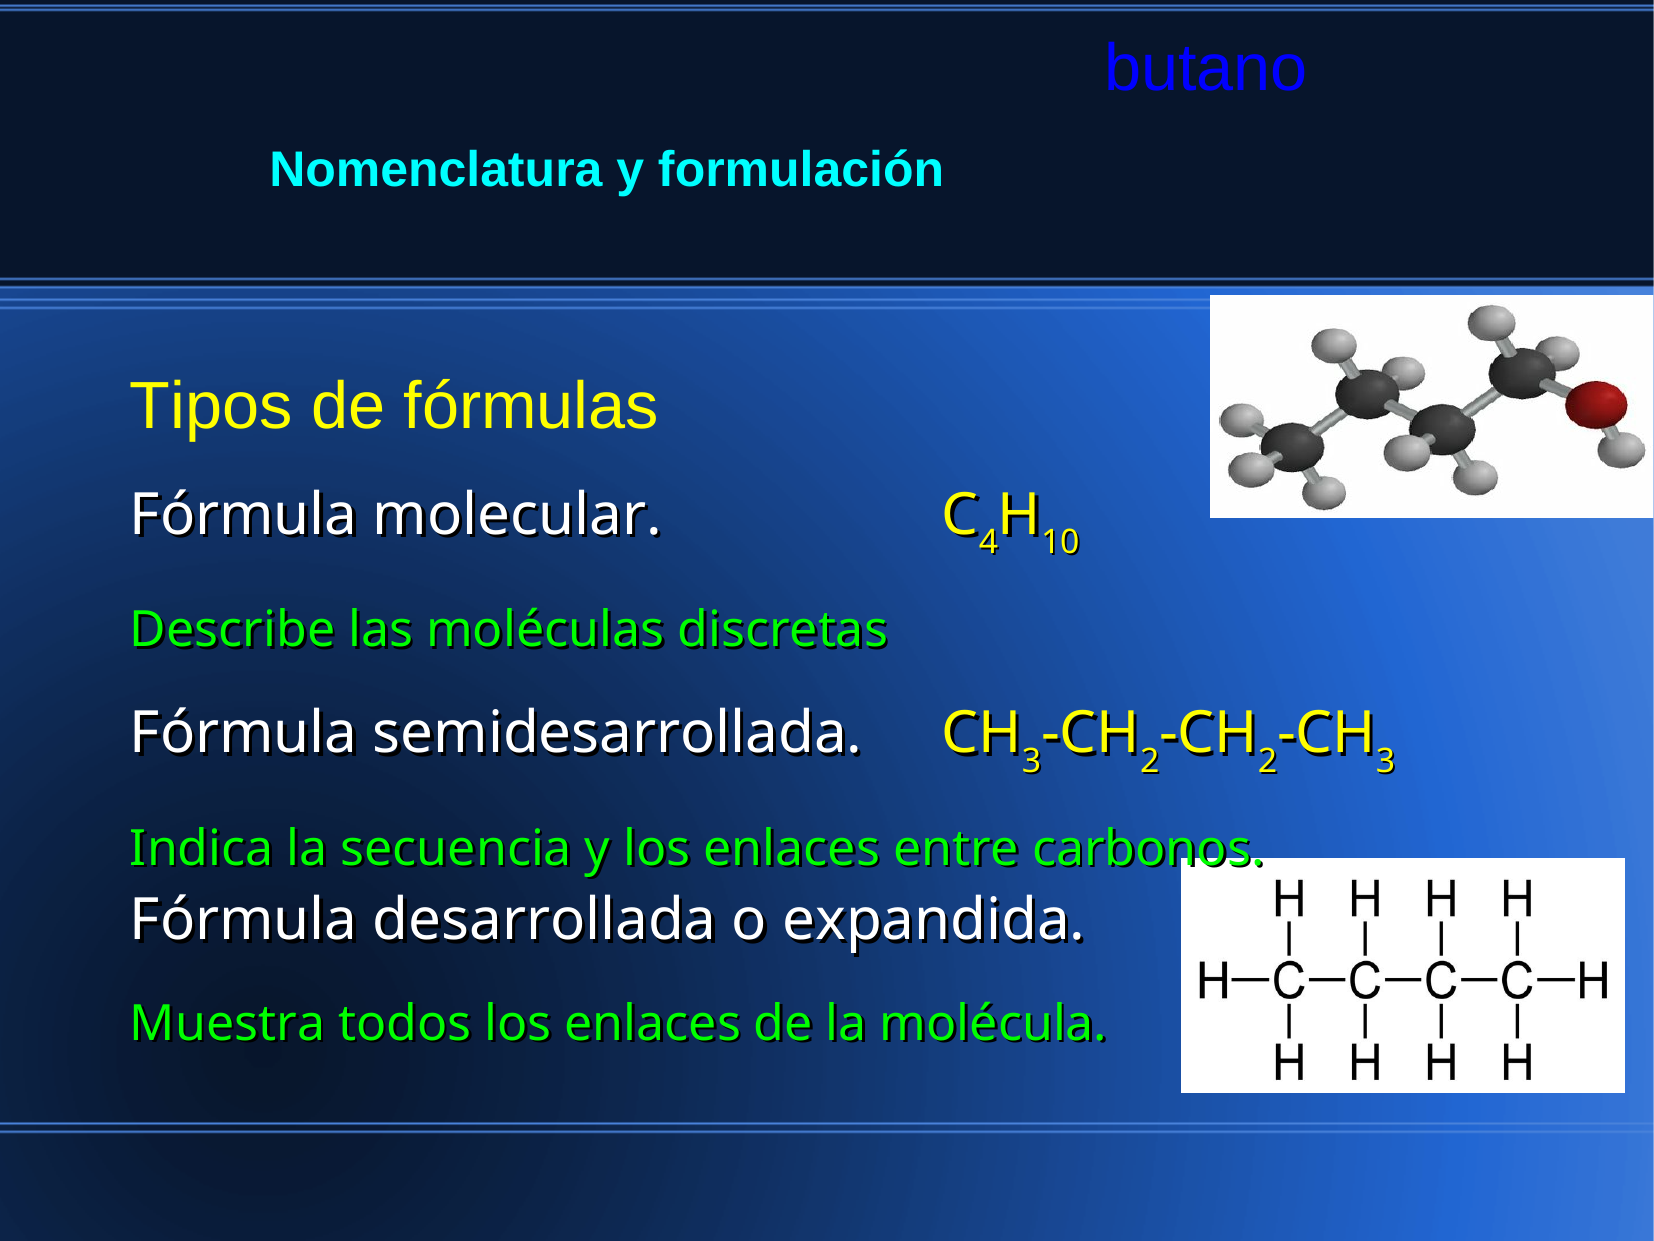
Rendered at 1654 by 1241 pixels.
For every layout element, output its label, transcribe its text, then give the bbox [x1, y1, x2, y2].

list Tipos de fórmulas [59, 368, 857, 443]
title Nomenclatura y formulación [32, 118, 1182, 220]
text_box Fórmula desarrollada o expandida. Muestra todos los enlaces de la molécula. [59, 877, 1241, 1123]
text_box Fórmula molecular. C4H10 Describe las moléculas discretas Fórmula semidesarrollada. CH3-CH2-CH2-CH3 Indica la secuencia y los enlaces entre carbonos. [59, 472, 1595, 857]
text_box butano [1033, 29, 1447, 105]
picture [0, 0, 1654, 1241]
